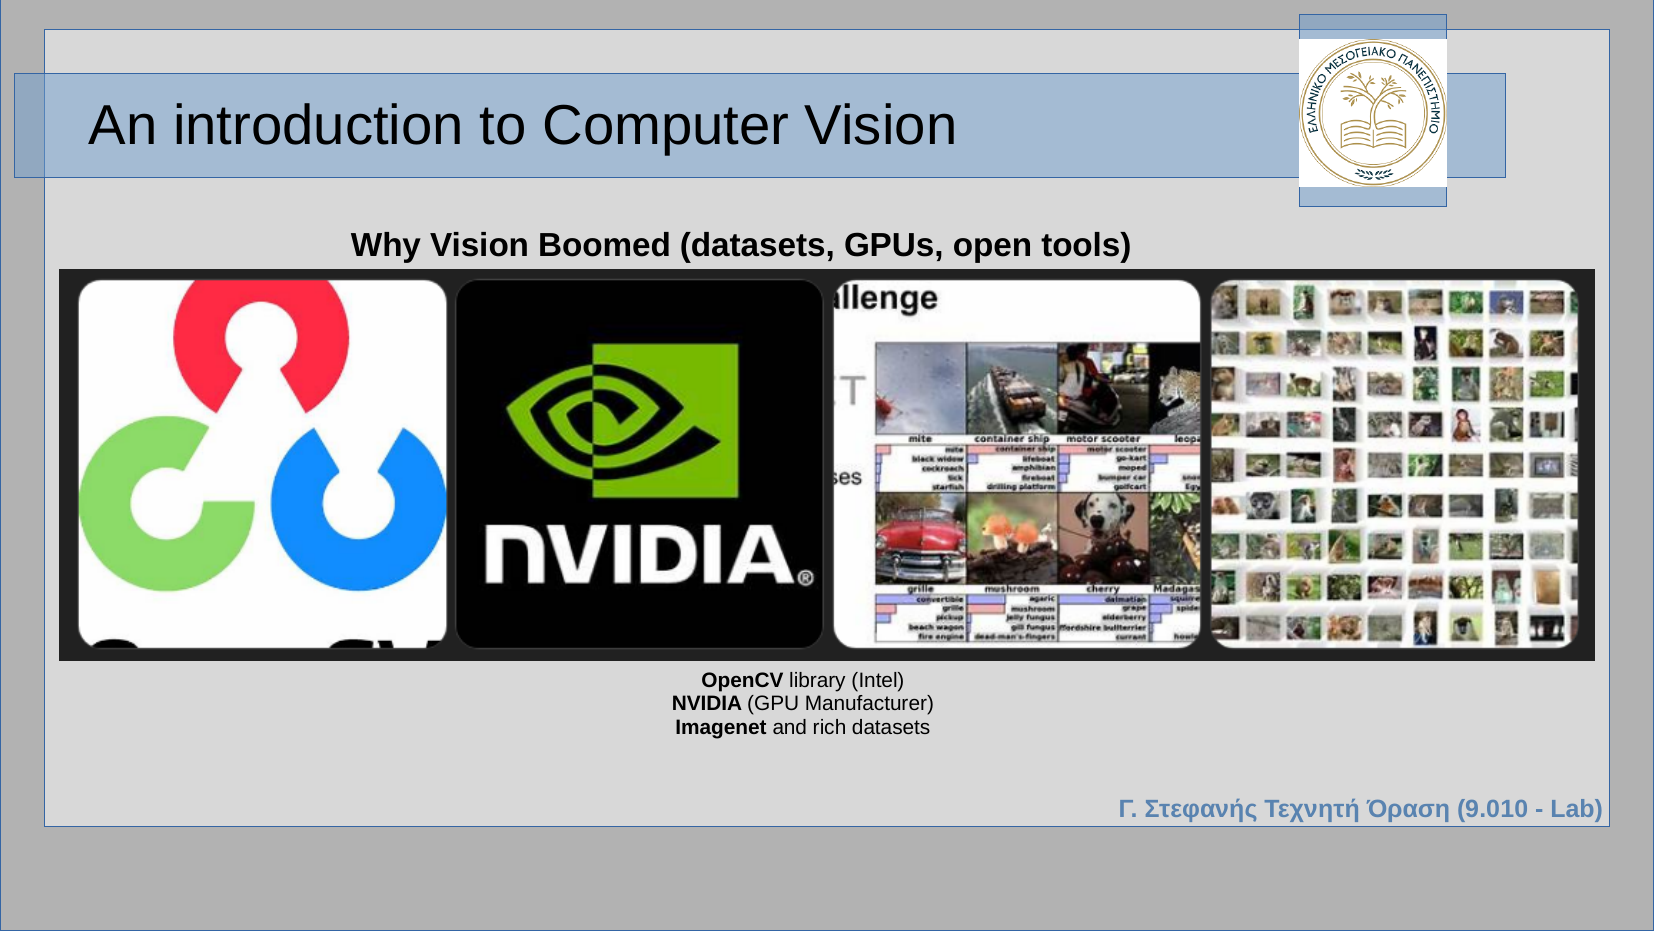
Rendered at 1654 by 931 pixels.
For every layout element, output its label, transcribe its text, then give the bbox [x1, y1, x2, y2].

picture [59, 269, 1595, 661]
picture [1299, 39, 1447, 187]
text_box Why Vision Boomed (datasets, GPUs, open tools) [66, 200, 1418, 269]
title An introduction to Computer Vision [1447, 73, 1506, 178]
text_box Γ. Στεφανής Τεχνητή Όραση (9.010 - Lab) [1092, 772, 1630, 844]
title An introduction to Computer Vision [88, 73, 1299, 178]
text_box OpenCV library (Intel) NVIDIA (GPU Manufacturer) Imagenet and rich datasets [70, 661, 1536, 795]
